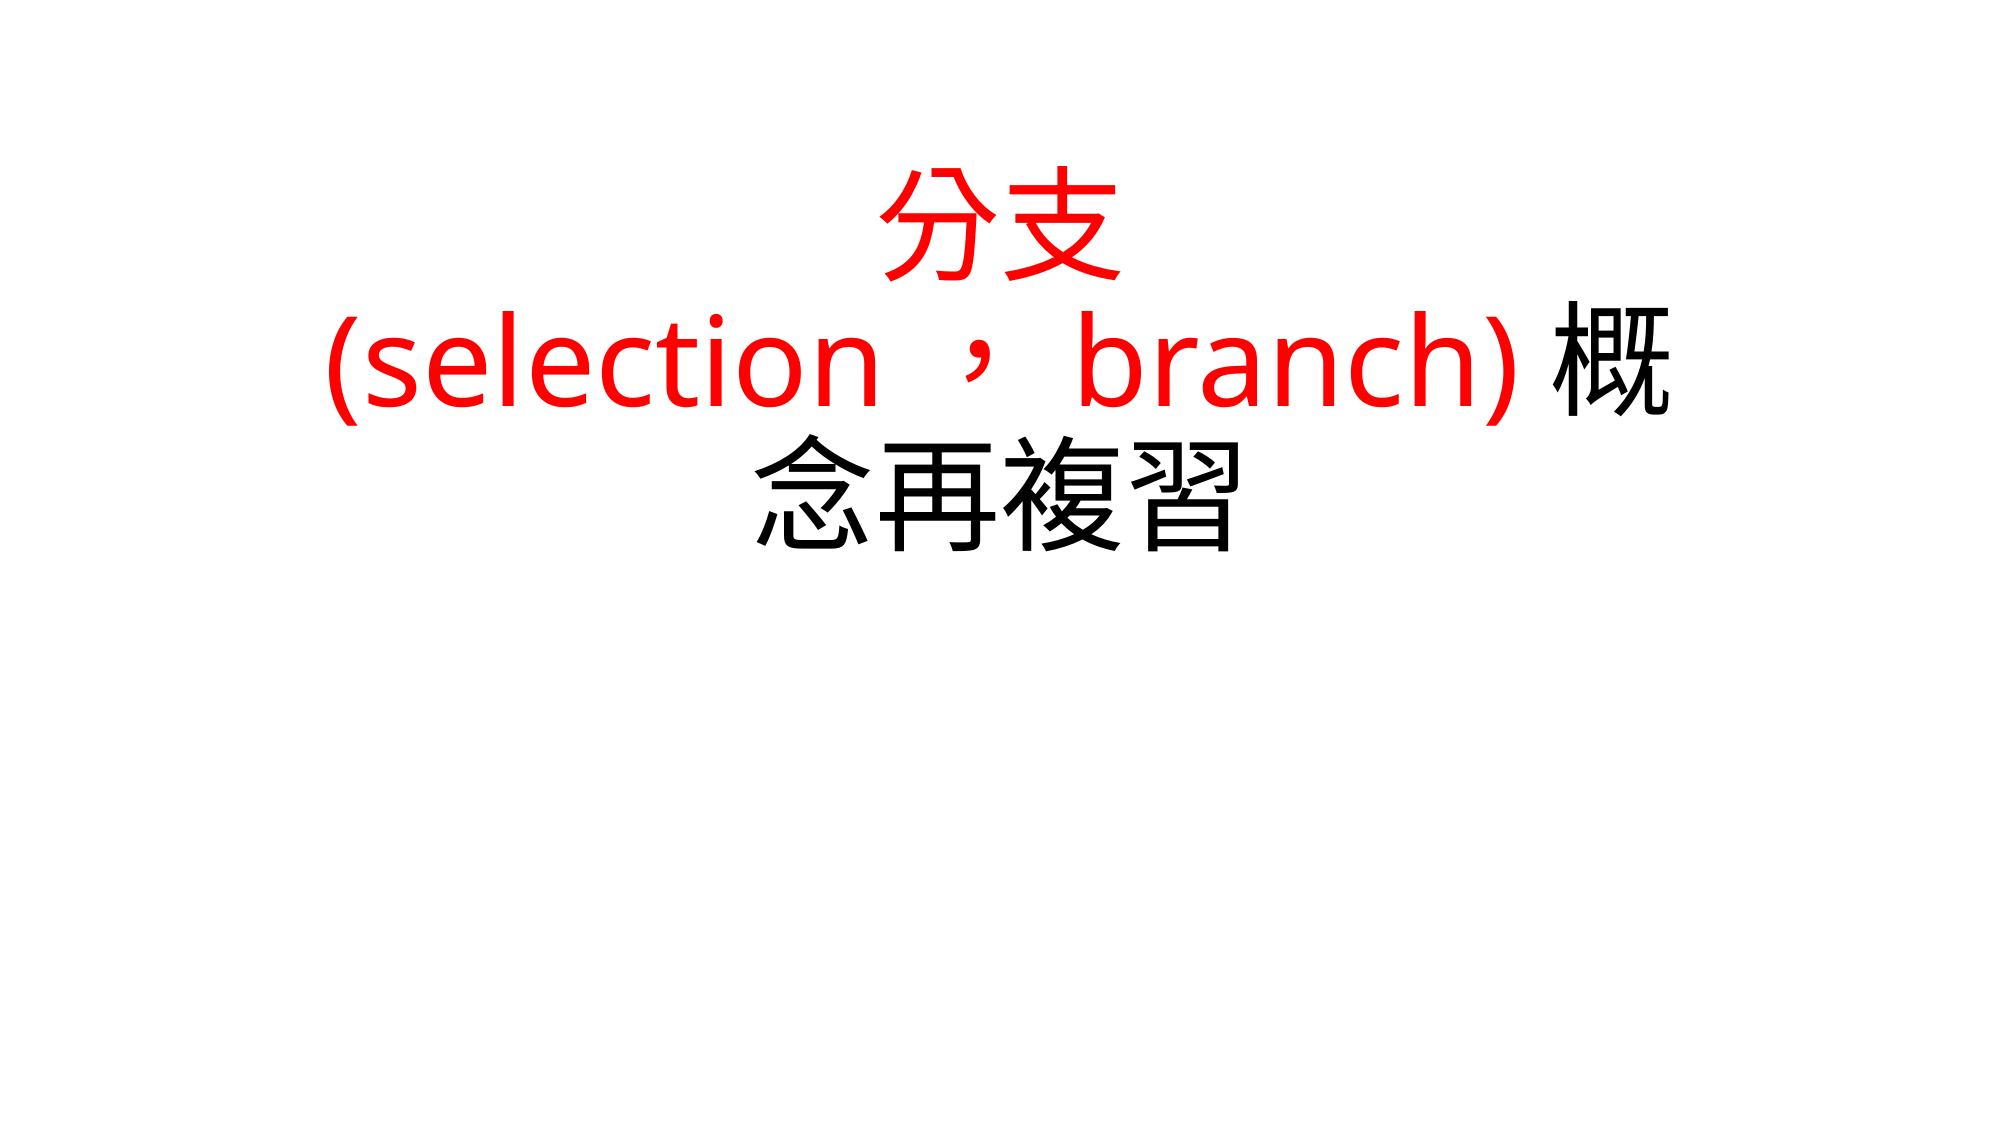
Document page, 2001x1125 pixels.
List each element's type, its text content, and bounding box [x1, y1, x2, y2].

title 分支 (selection，branch)概念再複習 [249, 184, 1750, 576]
